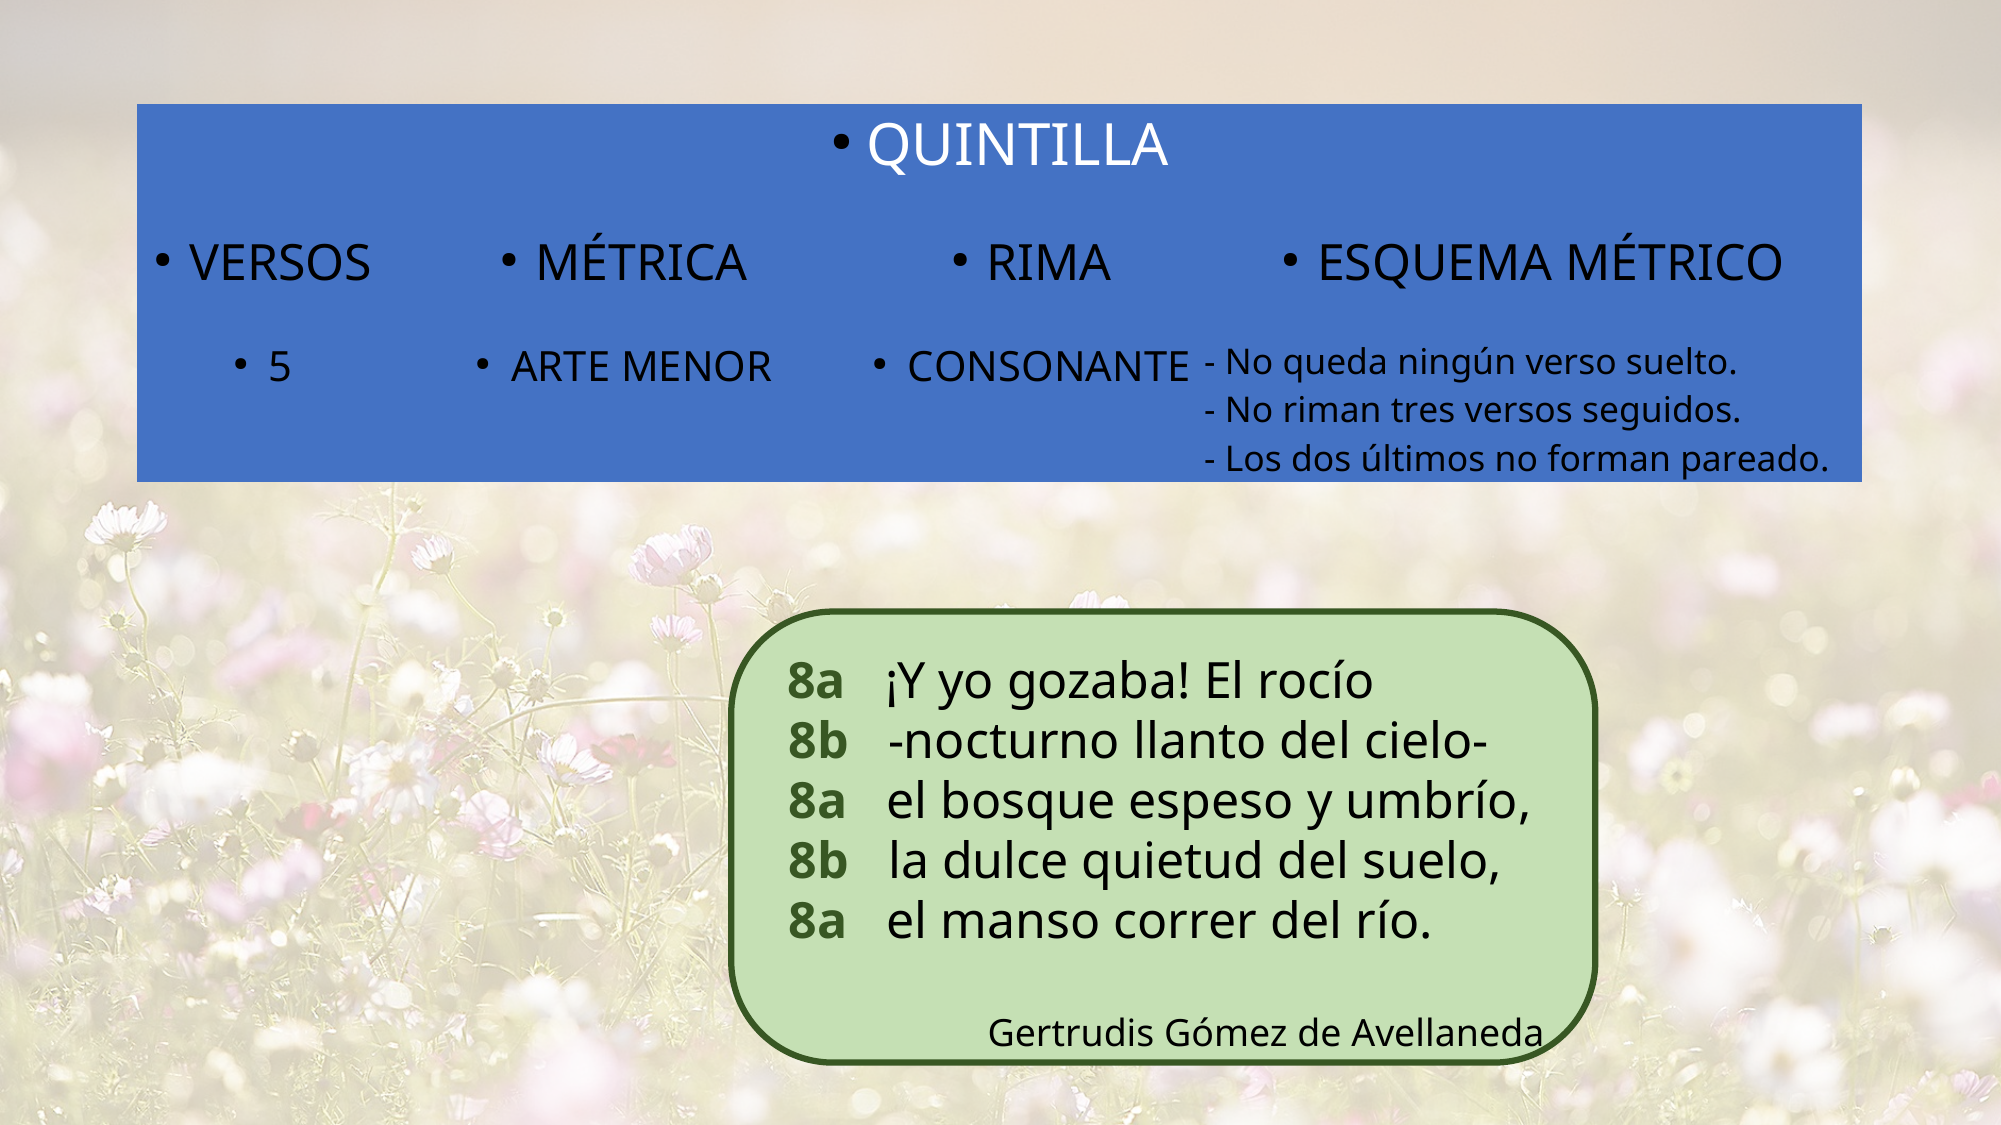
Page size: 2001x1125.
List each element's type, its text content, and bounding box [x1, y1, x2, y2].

table_cell MÉTRICA [389, 227, 859, 337]
table_cell CONSONANTE [859, 337, 1204, 482]
table_cell ESQUEMA MÉTRICO [1204, 227, 1862, 337]
table_cell 5 [137, 337, 389, 482]
text_box 8a ¡Y yo gozaba! El rocío 8b -nocturno llanto del cielo- 8a el bosque espeso y umbrío, 8b la dulce quietud del suelo, 8a el manso correr del río. Gertrudis Gómez de Avellaneda [731, 611, 1596, 1063]
table_header QUINTILLA [137, 104, 1862, 227]
table_cell - No queda ningún verso suelto. - No riman tres versos seguidos. - Los dos últimos no forman pareado. [1204, 337, 1862, 482]
table_cell VERSOS [137, 227, 389, 337]
table_cell RIMA [859, 227, 1204, 337]
table_cell ARTE MENOR [389, 337, 859, 482]
picture [0, 0, 2000, 1125]
